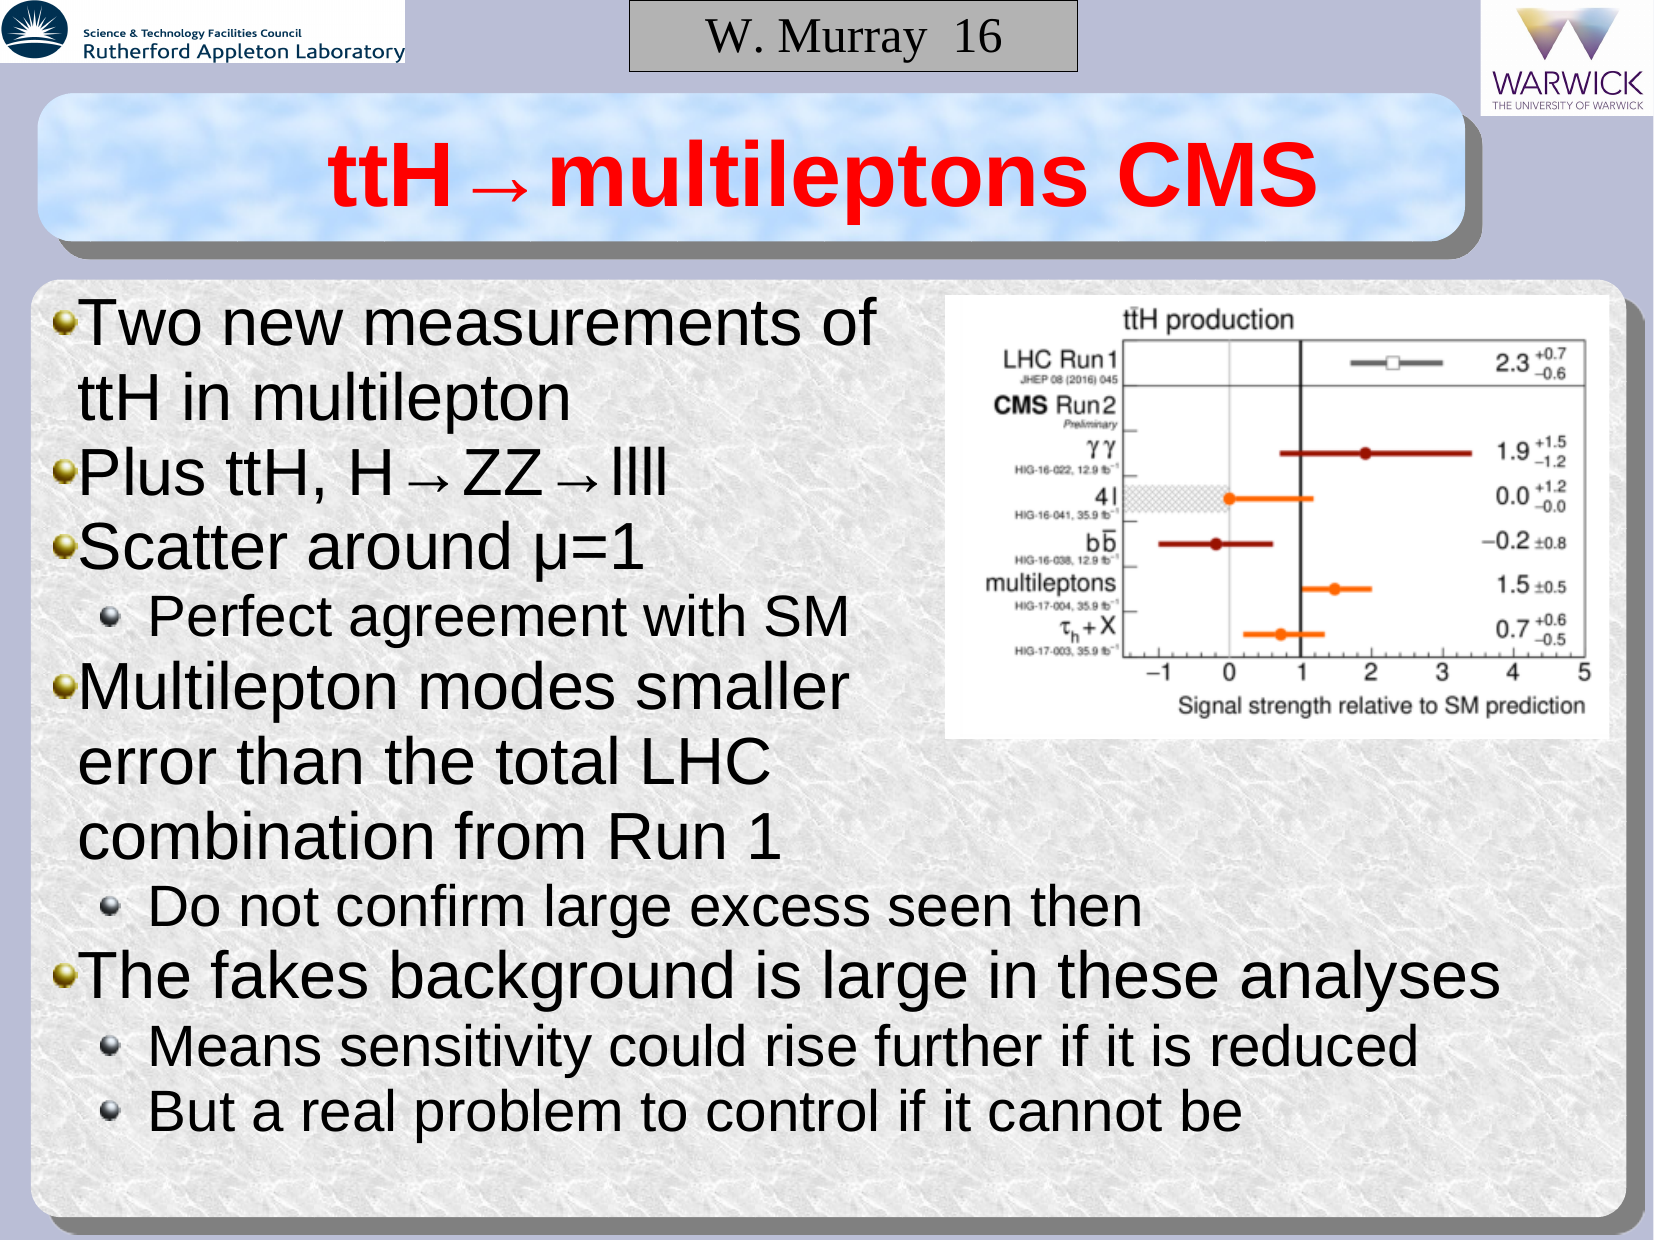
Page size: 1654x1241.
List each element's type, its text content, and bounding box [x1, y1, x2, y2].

title ttH→multileptons CMS [90, 101, 1584, 249]
list Two new measurements of ttH in multilepton Plus ttH, H→ZZ→llll Scatter around μ=1 Perfect agreement with SM Multilepton modes smaller error than the total LHC combination from Run 1 Do not confirm large excess seen then The fakes background is large in these analyses Means sensitivity could rise further if it is reduced But a real problem to control if it cannot be [53, 285, 1588, 1193]
picture [30, 279, 1627, 1218]
picture [0, 0, 405, 63]
picture [37, 93, 1452, 242]
picture [1480, 0, 1654, 116]
